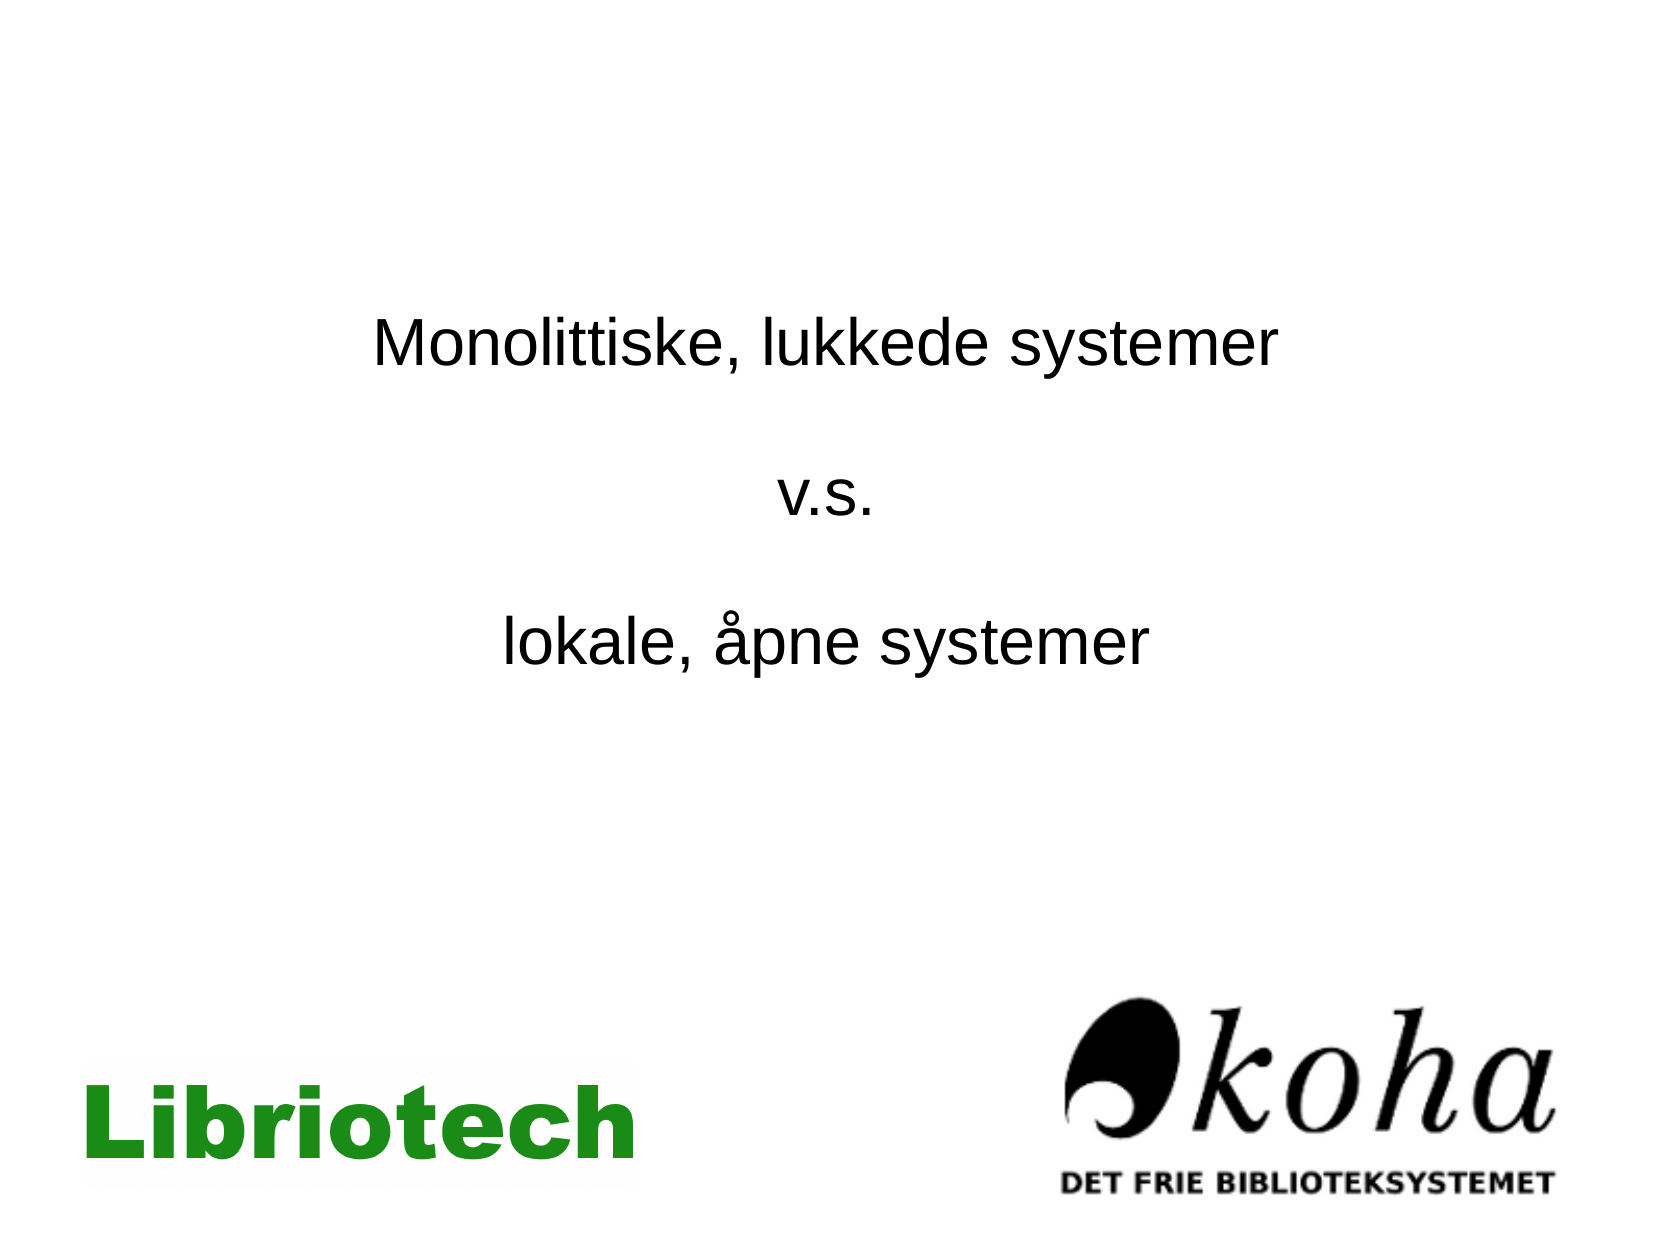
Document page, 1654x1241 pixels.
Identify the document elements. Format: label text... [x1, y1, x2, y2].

picture [1051, 1010, 1568, 1205]
picture [82, 1062, 639, 1189]
subtitle Monolittiske, lukkede systemer v.s. lokale, åpne systemer [82, 49, 1571, 1010]
